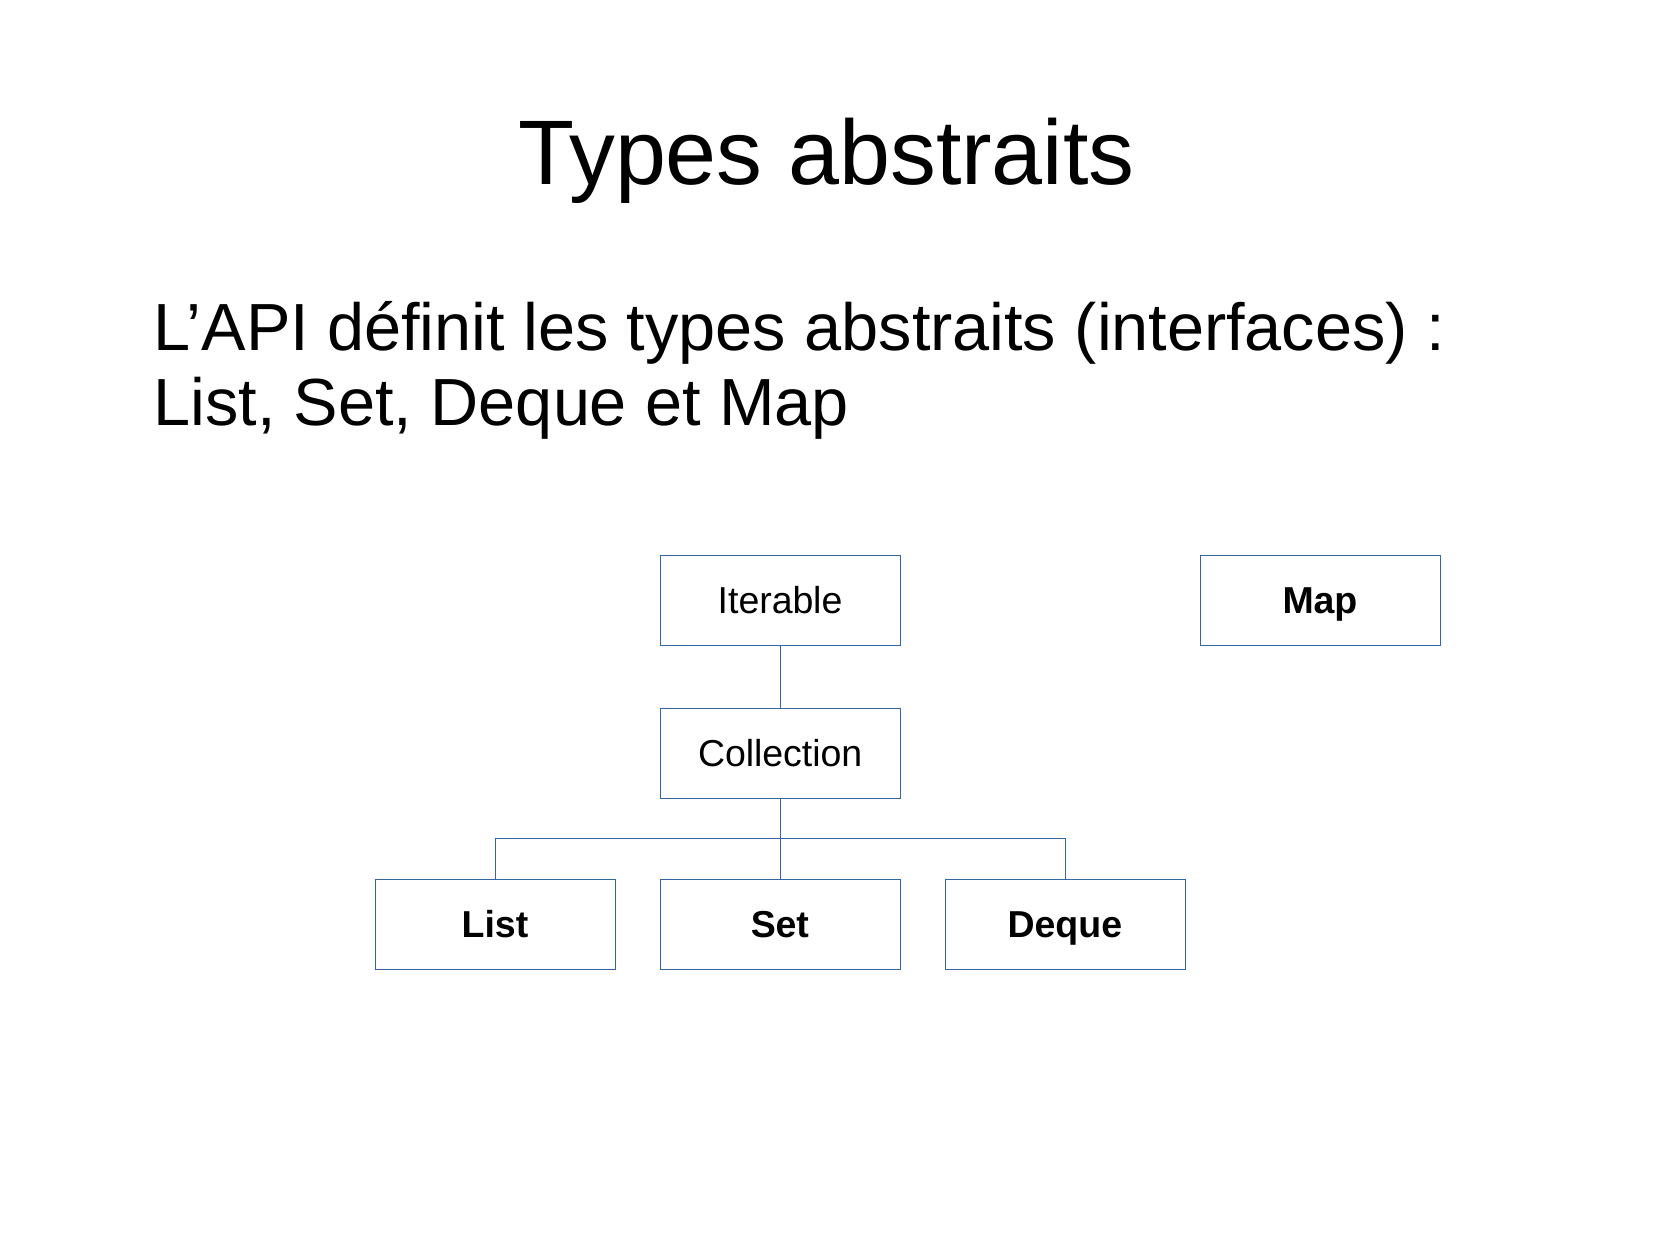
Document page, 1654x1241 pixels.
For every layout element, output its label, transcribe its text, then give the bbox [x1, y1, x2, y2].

text_box Deque [945, 879, 1186, 970]
text_box List [375, 879, 616, 970]
title Types abstraits [82, 49, 1571, 257]
text_box Iterable [660, 555, 901, 646]
text_box Collection [660, 708, 901, 799]
text_box Map [1200, 555, 1441, 646]
list L’API définit les types abstraits (interfaces) : List, Set, Deque et Map [82, 290, 1571, 481]
text_box Set [660, 879, 901, 970]
